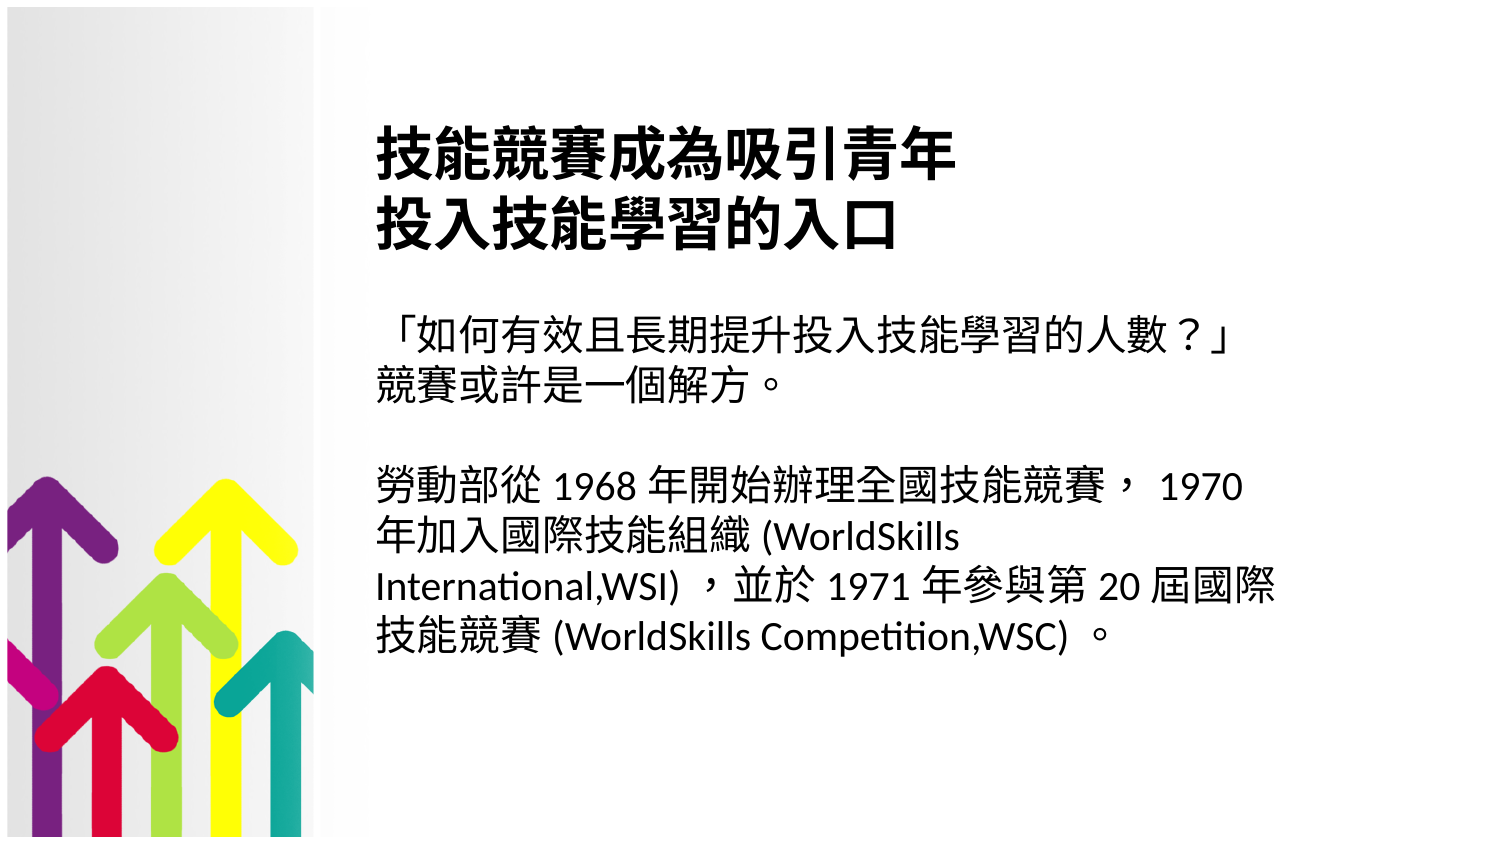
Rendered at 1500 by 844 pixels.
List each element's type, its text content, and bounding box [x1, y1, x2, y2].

text_box 「如何有效且長期提升投入技能學習的人數？」競賽或許是一個解方。 勞動部從1968年開始辦理全國技能競賽，1970年加入國際技能組織(WorldSkills International,WSI)，並於1971年參與第20屆國際技能競賽(WorldSkills Competition,WSC)。 [360, 301, 1306, 670]
title 技能競賽成為吸引青年 投入技能學習的入口 [360, 109, 1426, 262]
